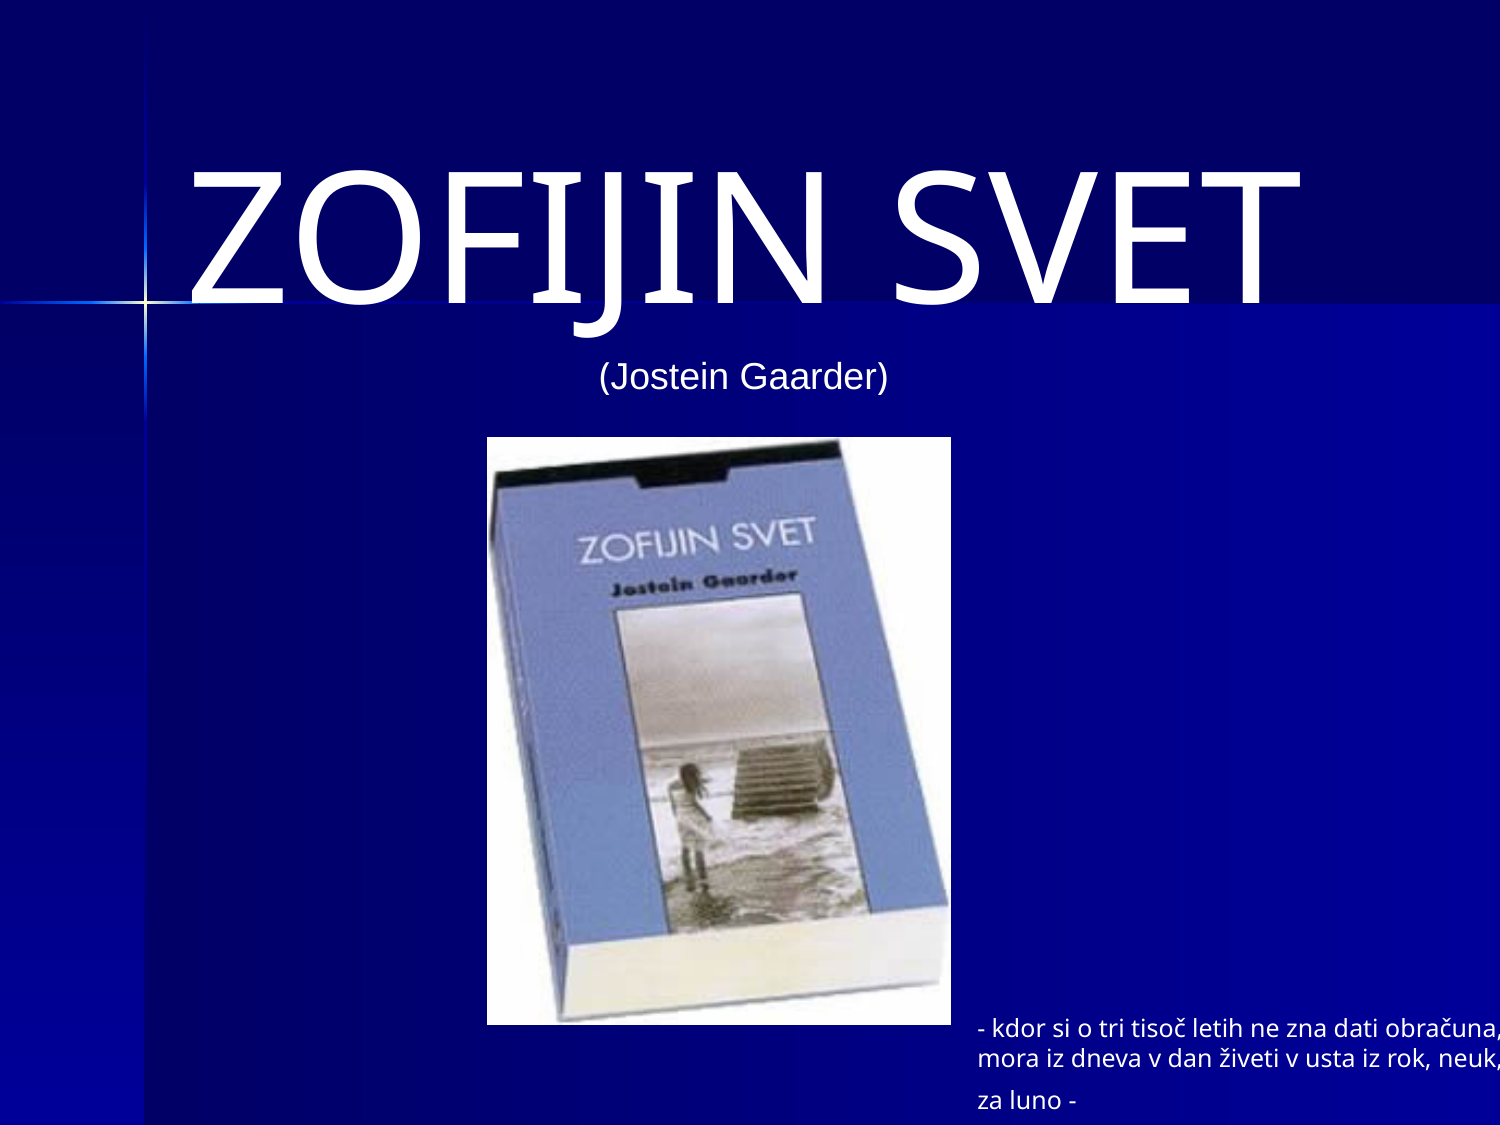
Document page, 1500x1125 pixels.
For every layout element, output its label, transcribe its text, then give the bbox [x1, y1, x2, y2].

text_box ZOFIJIN SVET (Jostein Gaarder) [125, 112, 1363, 405]
text_box - kdor si o tri tisoč letih ne zna dati obračuna, mora iz dneva v dan živeti v usta iz rok, neuk, za luno - [962, 1004, 1500, 1125]
picture [487, 437, 951, 1025]
